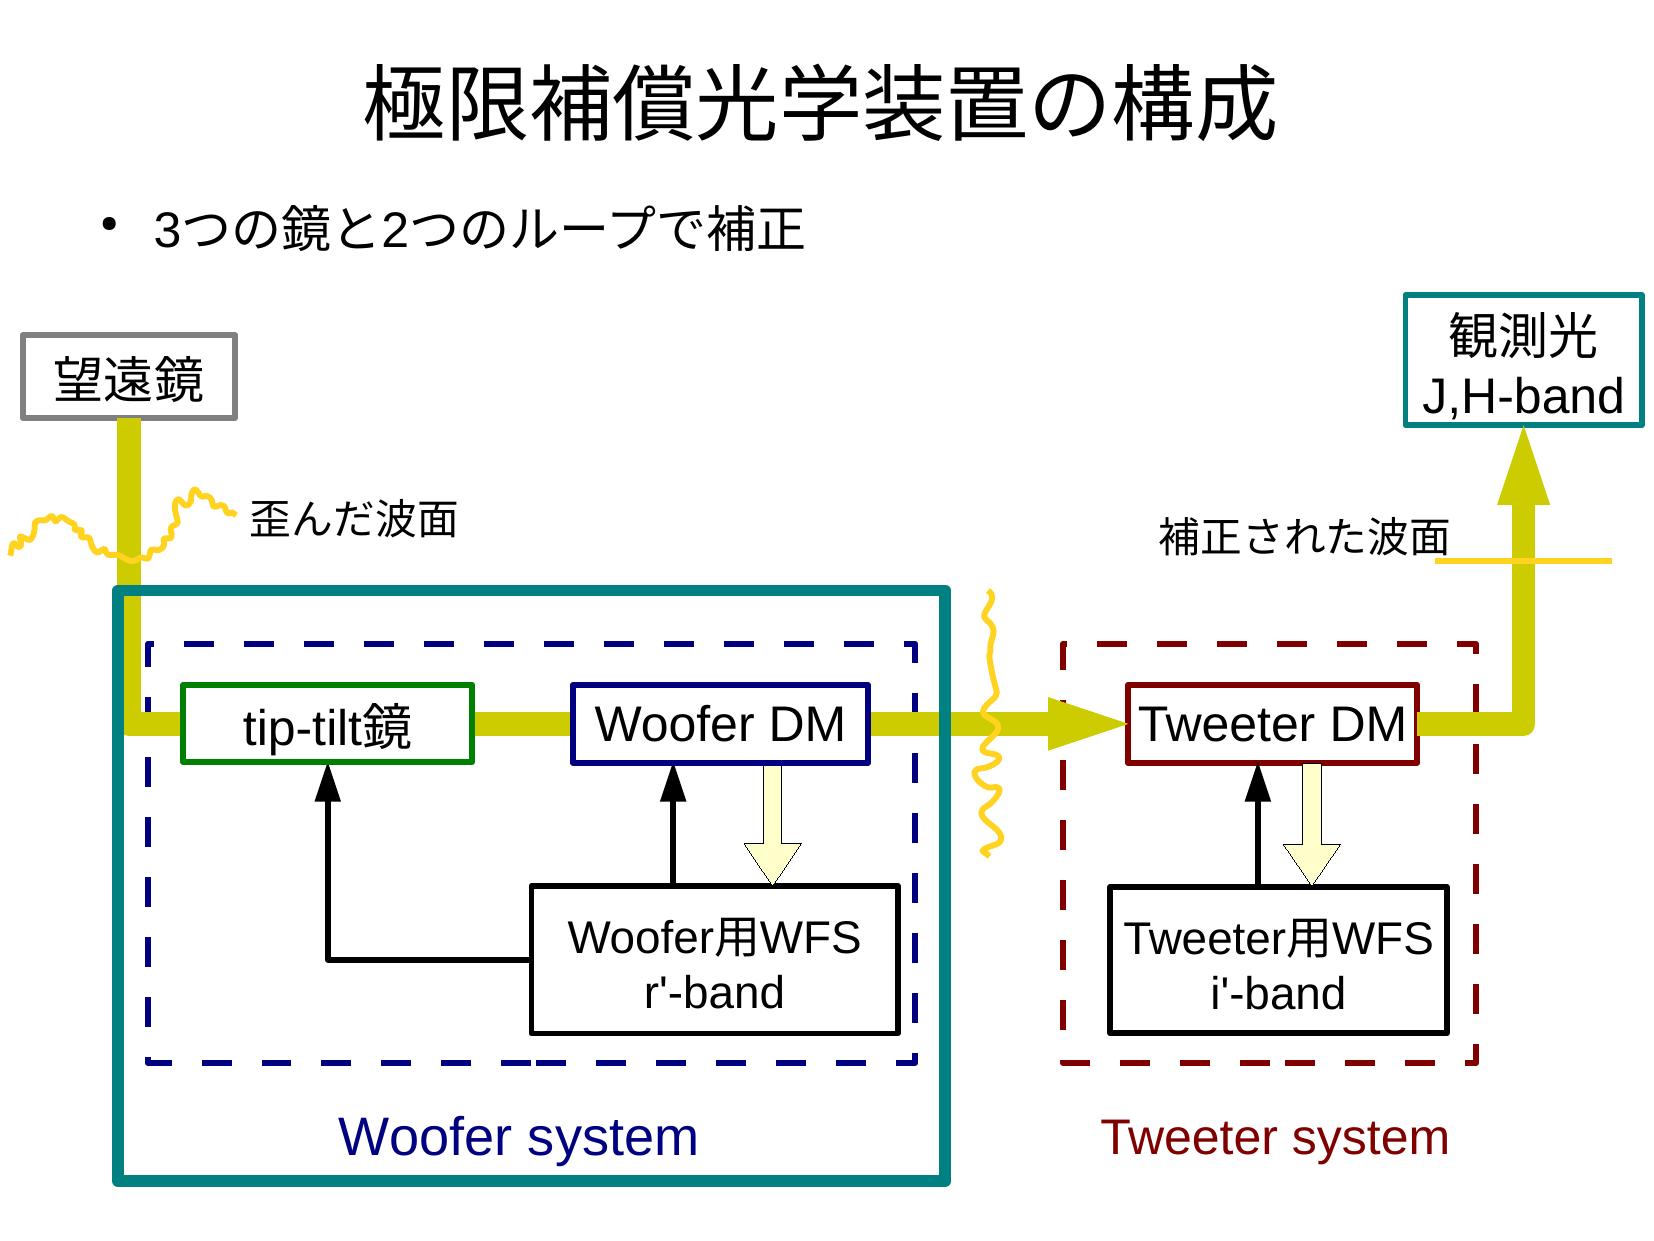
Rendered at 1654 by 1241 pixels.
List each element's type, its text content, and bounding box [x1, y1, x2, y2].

title 極限補償光学装置の構成 [76, 31, 1565, 166]
text_box Woofer用WFS r'-band [531, 885, 898, 1034]
list 3つの鏡と2つのループで補正 [82, 189, 1300, 245]
text_box 補正された波面 [1187, 490, 1424, 579]
text_box 望遠鏡 [22, 335, 236, 418]
text_box 観測光 J,H-band [1405, 295, 1642, 426]
text_box Tweeter system [1098, 1092, 1453, 1182]
text_box tip-tilt鏡 [183, 685, 473, 762]
text_box Tweeter DM [1127, 684, 1418, 763]
text_box [744, 763, 802, 886]
text_box [1283, 763, 1341, 886]
text_box 歪んだ波面 [236, 472, 473, 562]
text_box Woofer DM [572, 684, 869, 763]
text_box Tweeter用WFS i'-band [1110, 886, 1447, 1034]
text_box Woofer system [342, 1092, 697, 1175]
